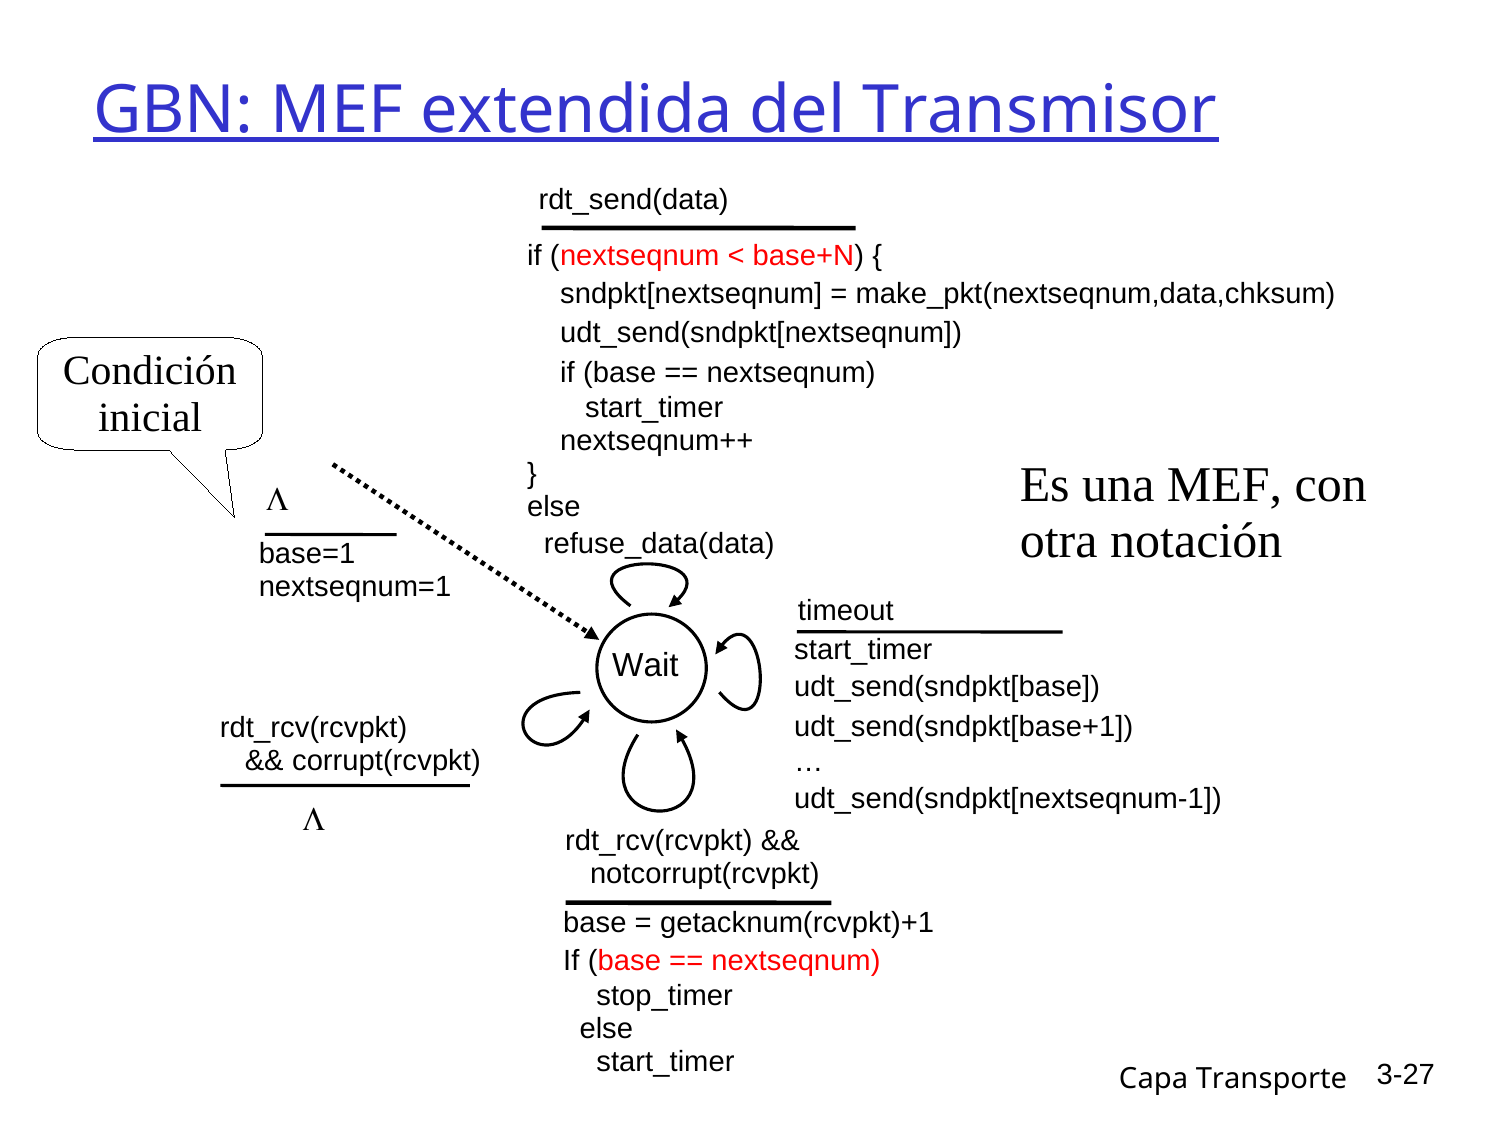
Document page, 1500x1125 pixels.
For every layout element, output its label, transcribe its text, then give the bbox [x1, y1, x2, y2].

text_box  [250, 480, 304, 526]
text_box timeout [783, 586, 964, 632]
text_box  [287, 799, 341, 846]
title GBN: MEF extendida del Transmisor [78, 48, 1354, 164]
text_box Wait [579, 639, 712, 679]
text_box [605, 614, 698, 639]
text_box rdt_rcv(rcvpkt) && corrupt(rcvpkt) [205, 703, 542, 778]
text_box start_timer udt_send(sndpkt[base])‏ udt_send(sndpkt[base+1])‏ … udt_send(sndpkt[nextseqnum-1])‏ [779, 624, 1276, 761]
text_box base=1 nextseqnum=1 [243, 529, 488, 612]
text_box rdt_send(data) [523, 175, 907, 218]
text_box Es una MEF, con otra notación [1005, 450, 1383, 576]
text_box [598, 679, 706, 722]
text_box base = getacknum(rcvpkt)+1 If (base == nextseqnum)‏ stop_timer else start_timer [548, 898, 1154, 1035]
text_box rdt_rcv(rcvpkt) && notcorrupt(rcvpkt) [550, 816, 1016, 891]
text_box Condición inicial [37, 337, 263, 518]
text_box if (nextseqnum < base+N) { sndpkt[nextseqnum] = make_pkt(nextseqnum,data,chksum)‏ udt_send(sndpkt[nextseqnum])‏ if (base == nextseqnum)‏ start_timer nextseqnum++ } else refuse_data(data)‏ [512, 231, 1388, 563]
